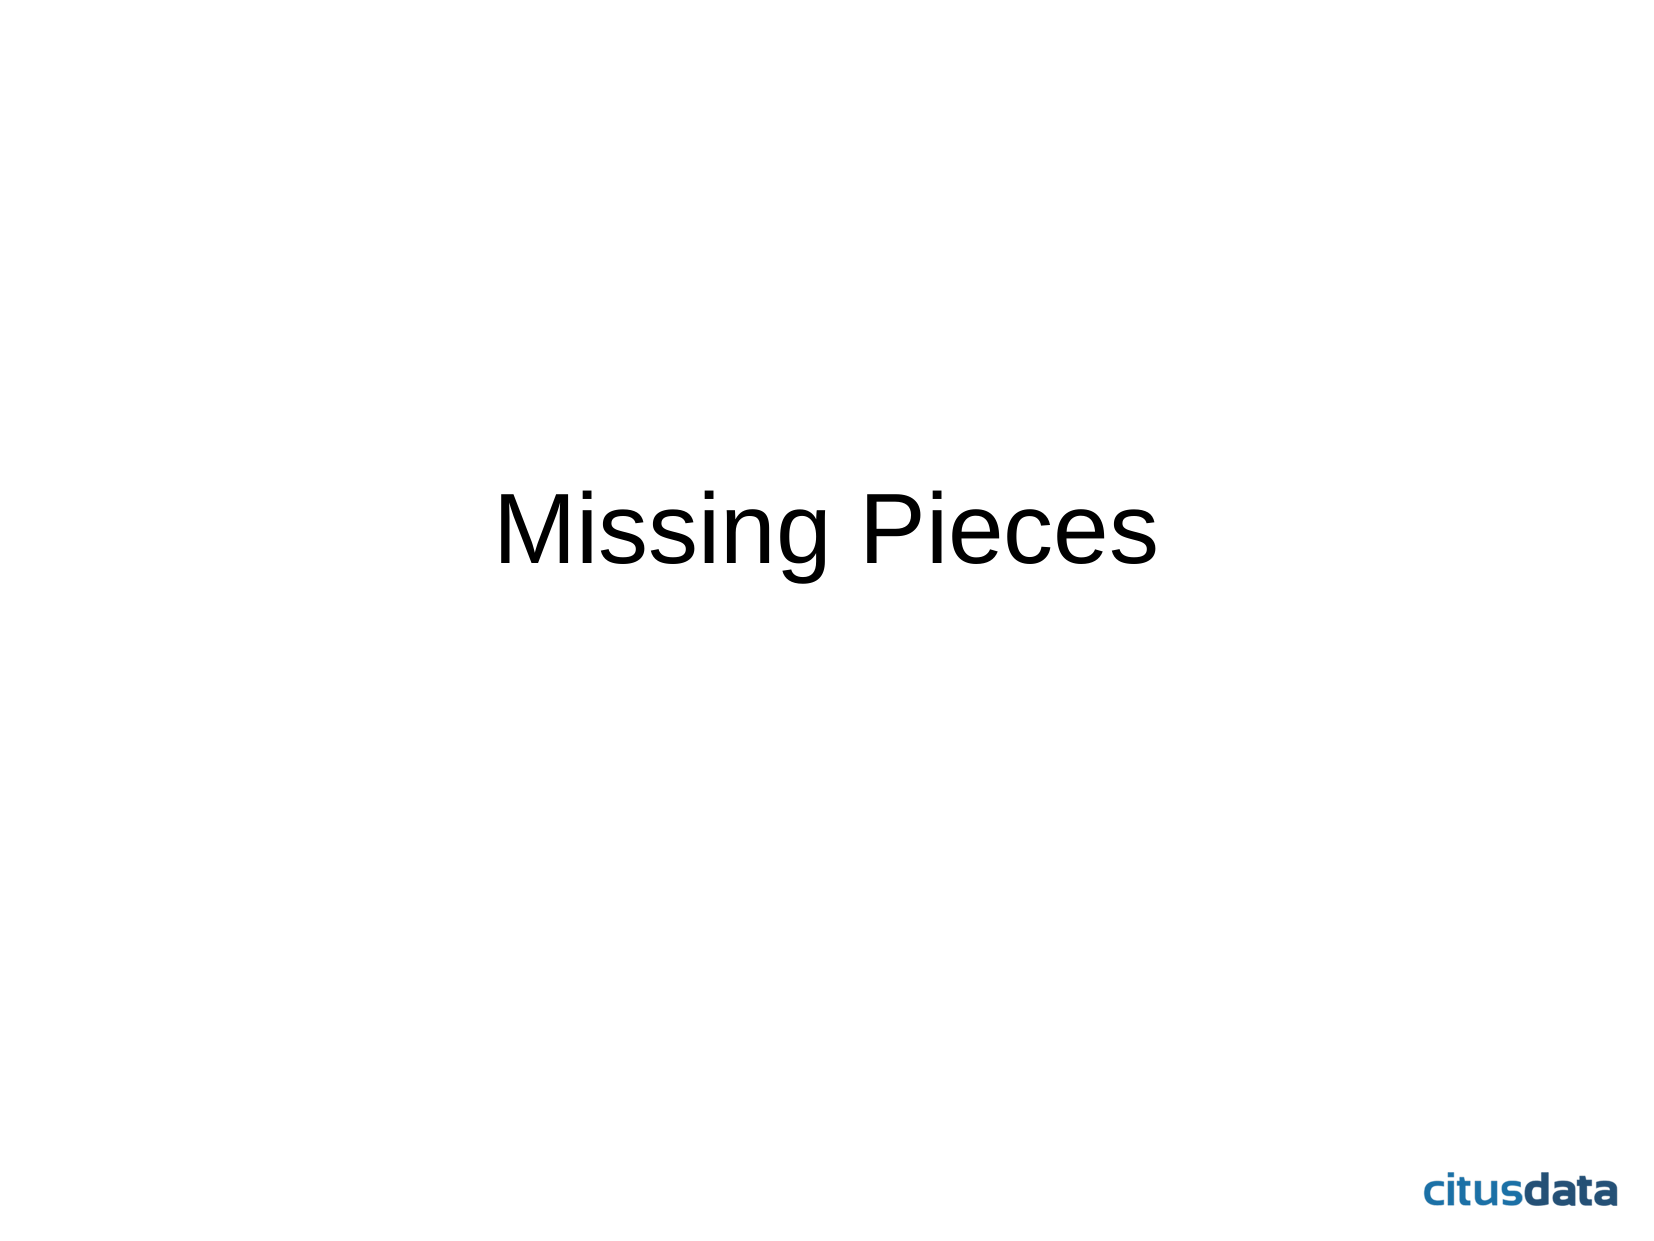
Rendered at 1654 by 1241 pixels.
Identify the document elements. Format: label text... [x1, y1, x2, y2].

subtitle Missing Pieces [82, 49, 1571, 1010]
picture [1420, 1167, 1622, 1209]
